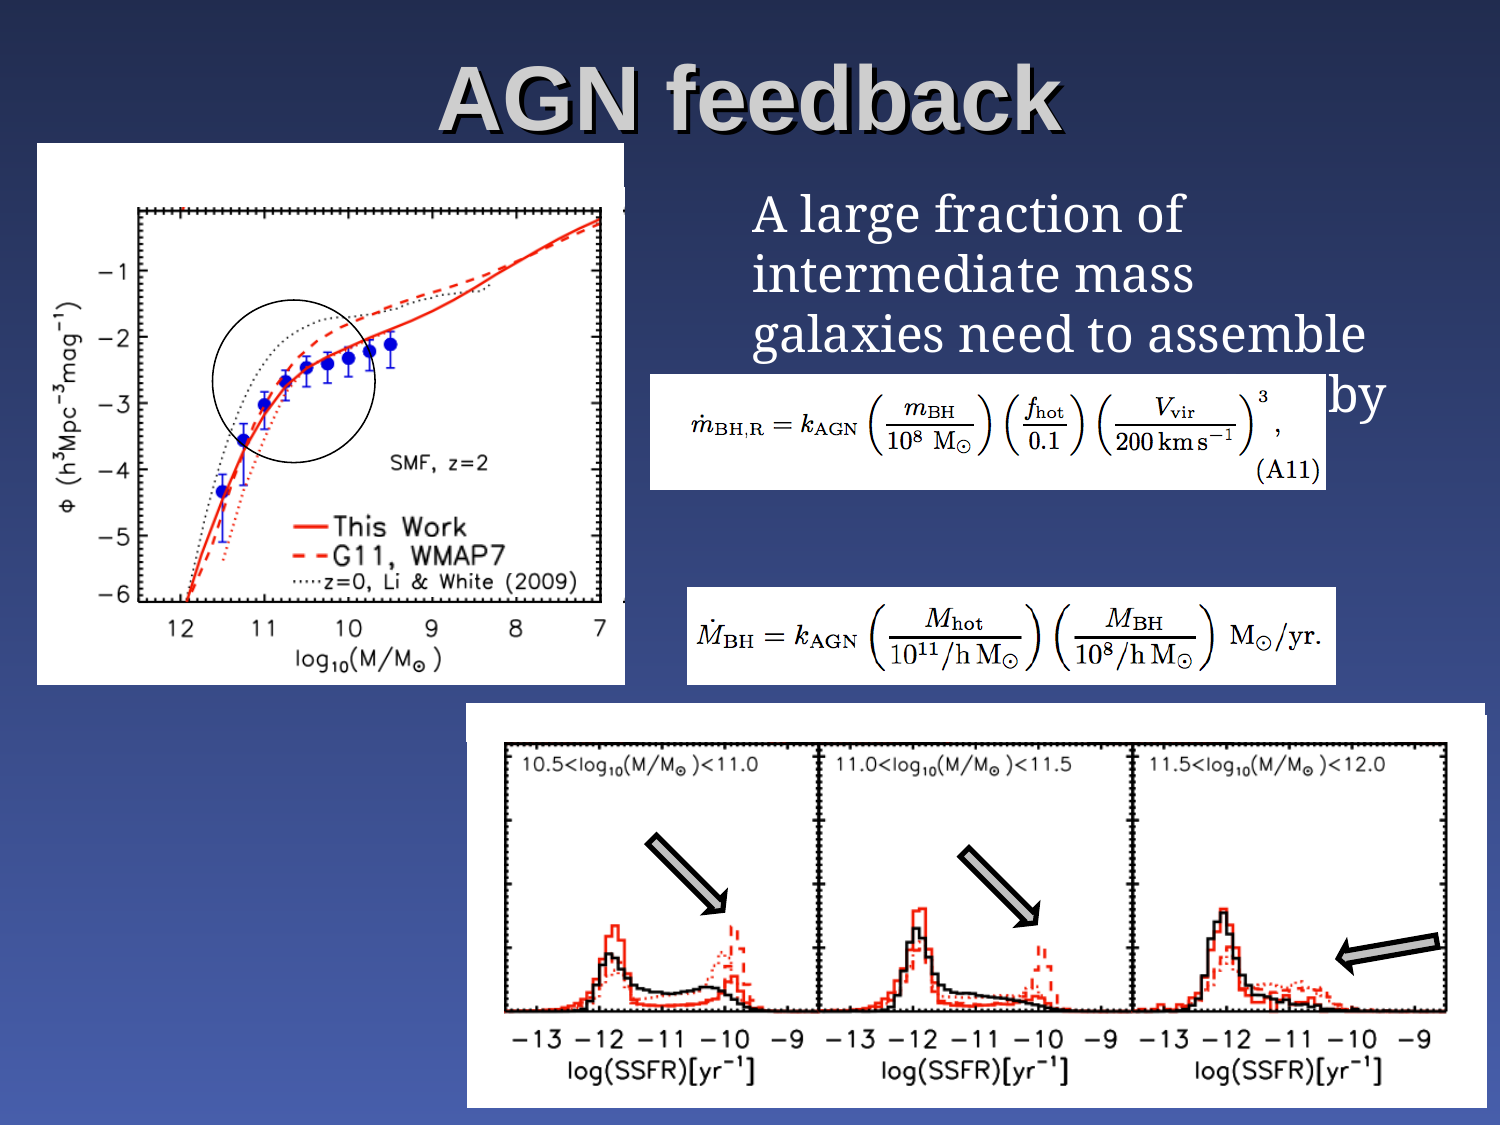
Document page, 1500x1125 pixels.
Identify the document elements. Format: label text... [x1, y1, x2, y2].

picture [37, 188, 625, 685]
text_box [37, 143, 623, 606]
picture [650, 374, 1326, 490]
text_box [647, 835, 725, 913]
text_box A large fraction of intermediate mass galaxies need to assemble at z<2 and be quenched by z=0 [737, 174, 1413, 491]
text_box [1338, 935, 1438, 970]
text_box [466, 703, 1485, 1054]
picture [687, 587, 1336, 685]
text_box [960, 847, 1038, 925]
picture [467, 715, 1487, 1108]
title AGN feedback [0, 0, 1500, 188]
